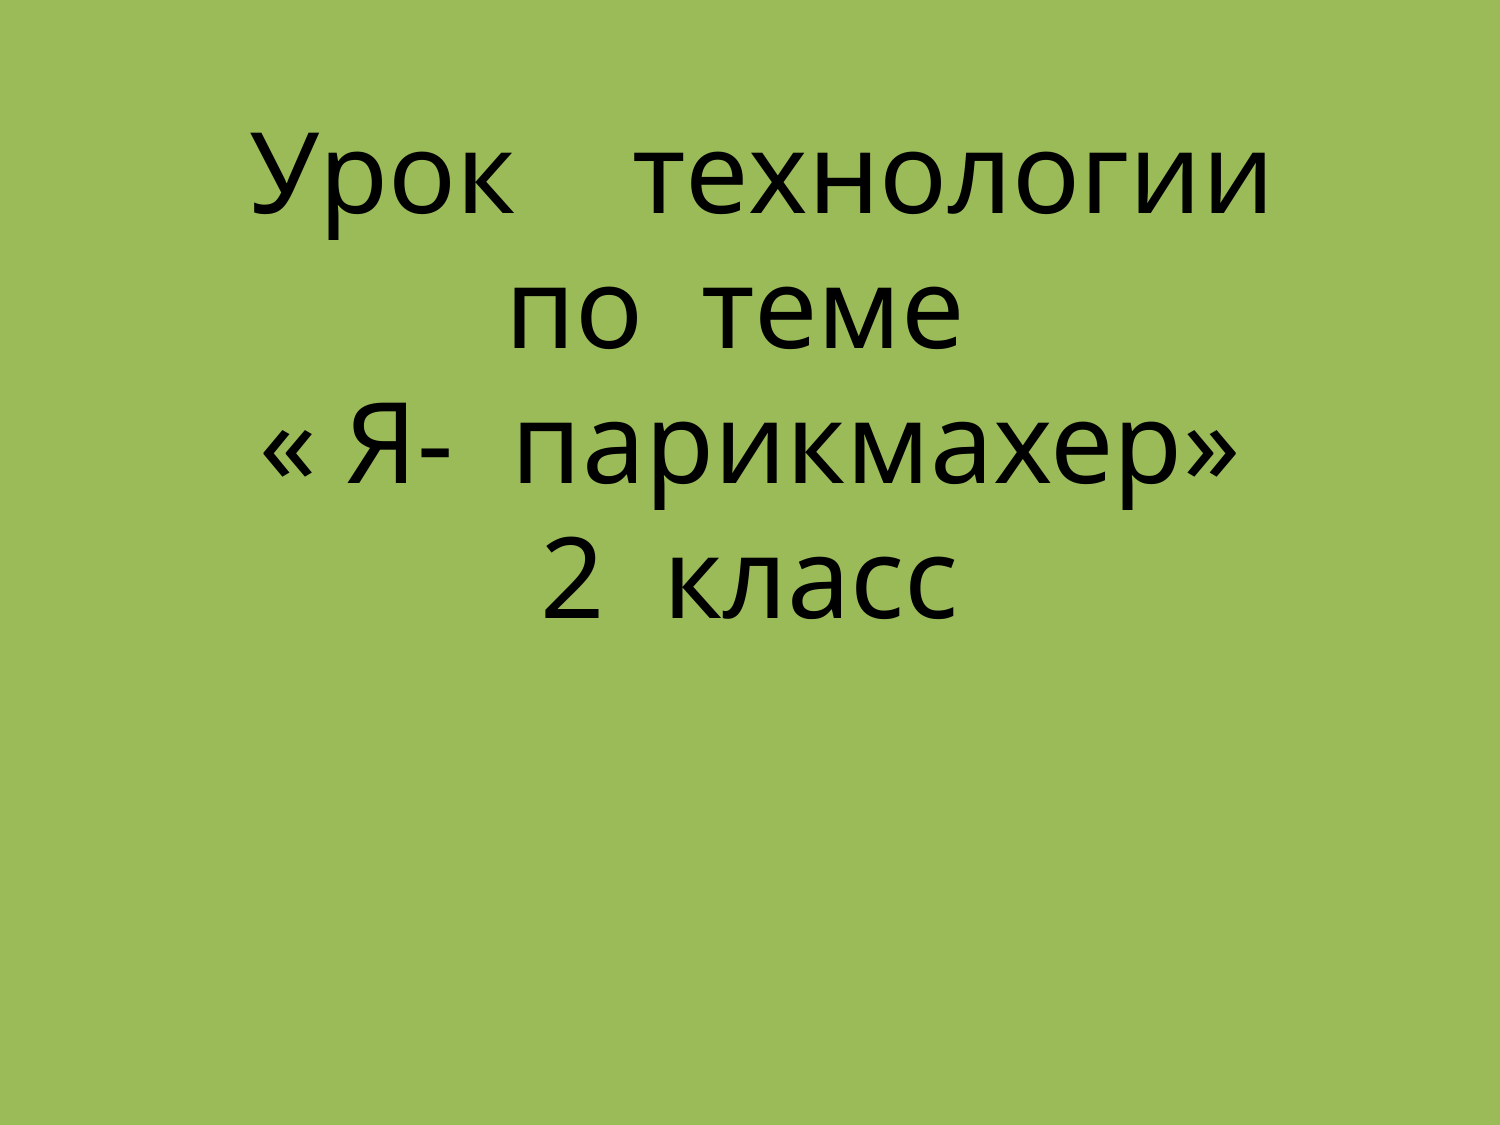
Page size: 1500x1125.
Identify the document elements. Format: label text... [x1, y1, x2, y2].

title Урок технологии по теме « Я- парикмахер» 2 класс [112, 93, 1388, 985]
